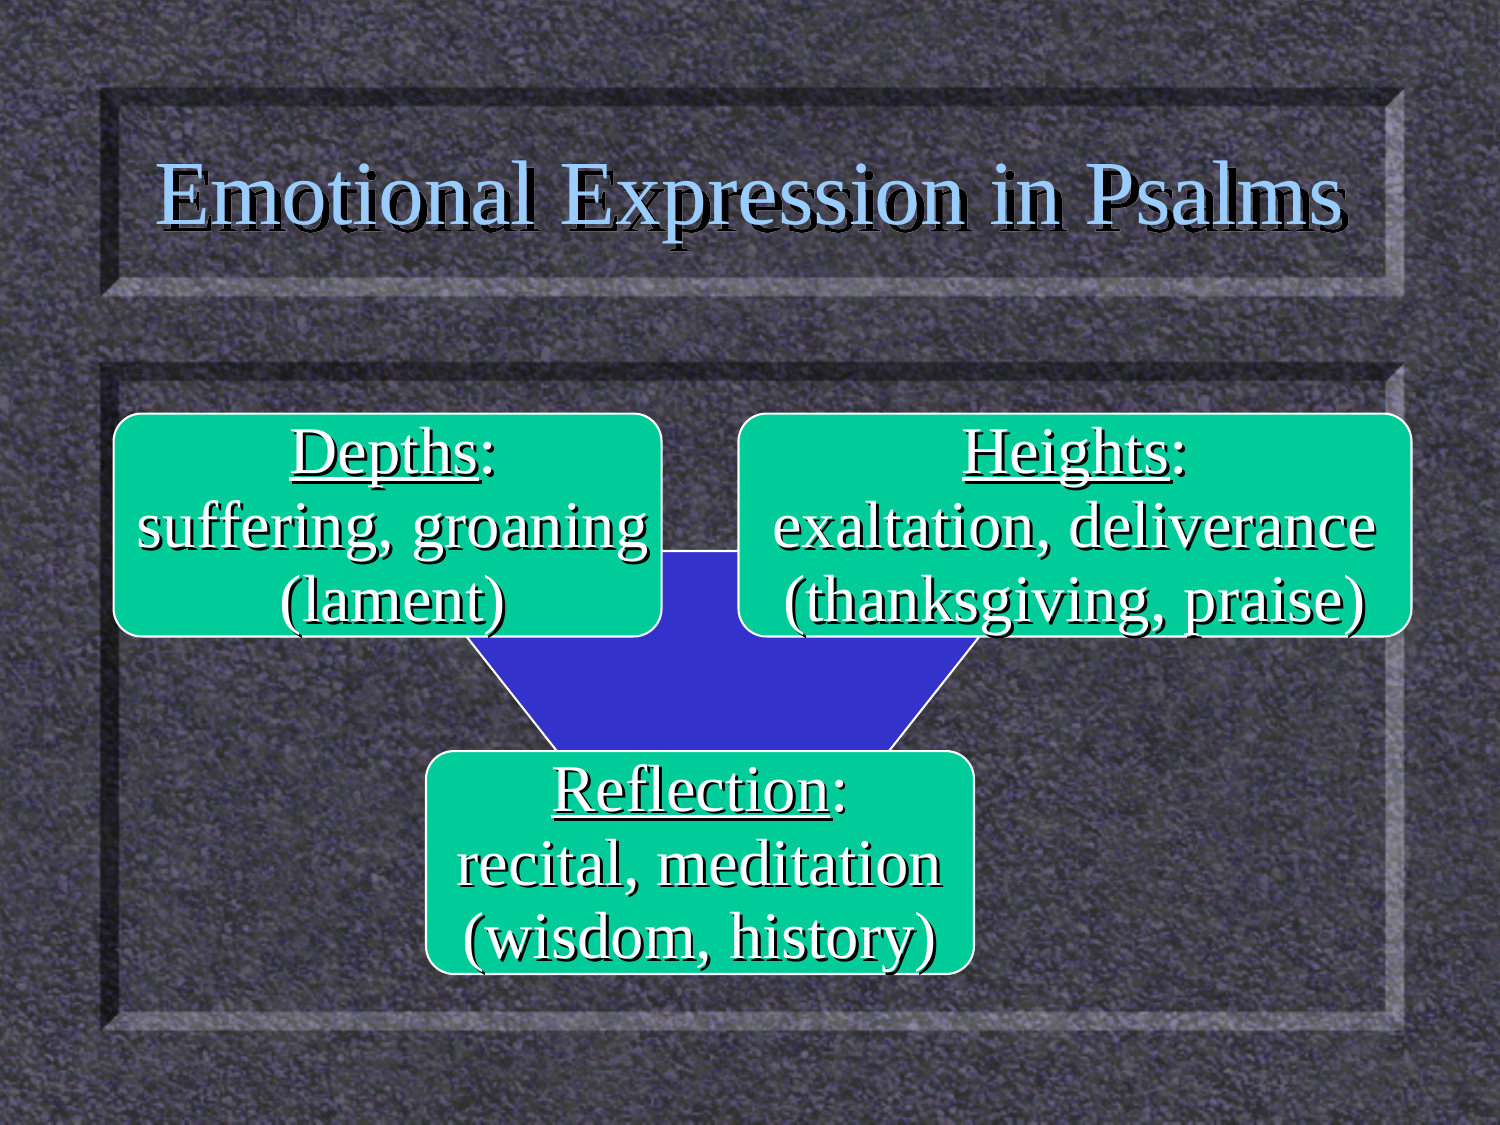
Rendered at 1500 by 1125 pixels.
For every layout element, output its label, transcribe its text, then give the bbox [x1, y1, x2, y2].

title Emotional Expression in Psalms [112, 135, 1388, 253]
text_box Heights: exaltation, deliverance (thanksgiving, praise) [738, 413, 1412, 637]
picture [0, 0, 1500, 1125]
text_box [466, 550, 980, 751]
text_box Depths: suffering, groaning (lament) [113, 413, 662, 637]
text_box Reflection: recital, meditation (wisdom, history) [426, 751, 974, 974]
